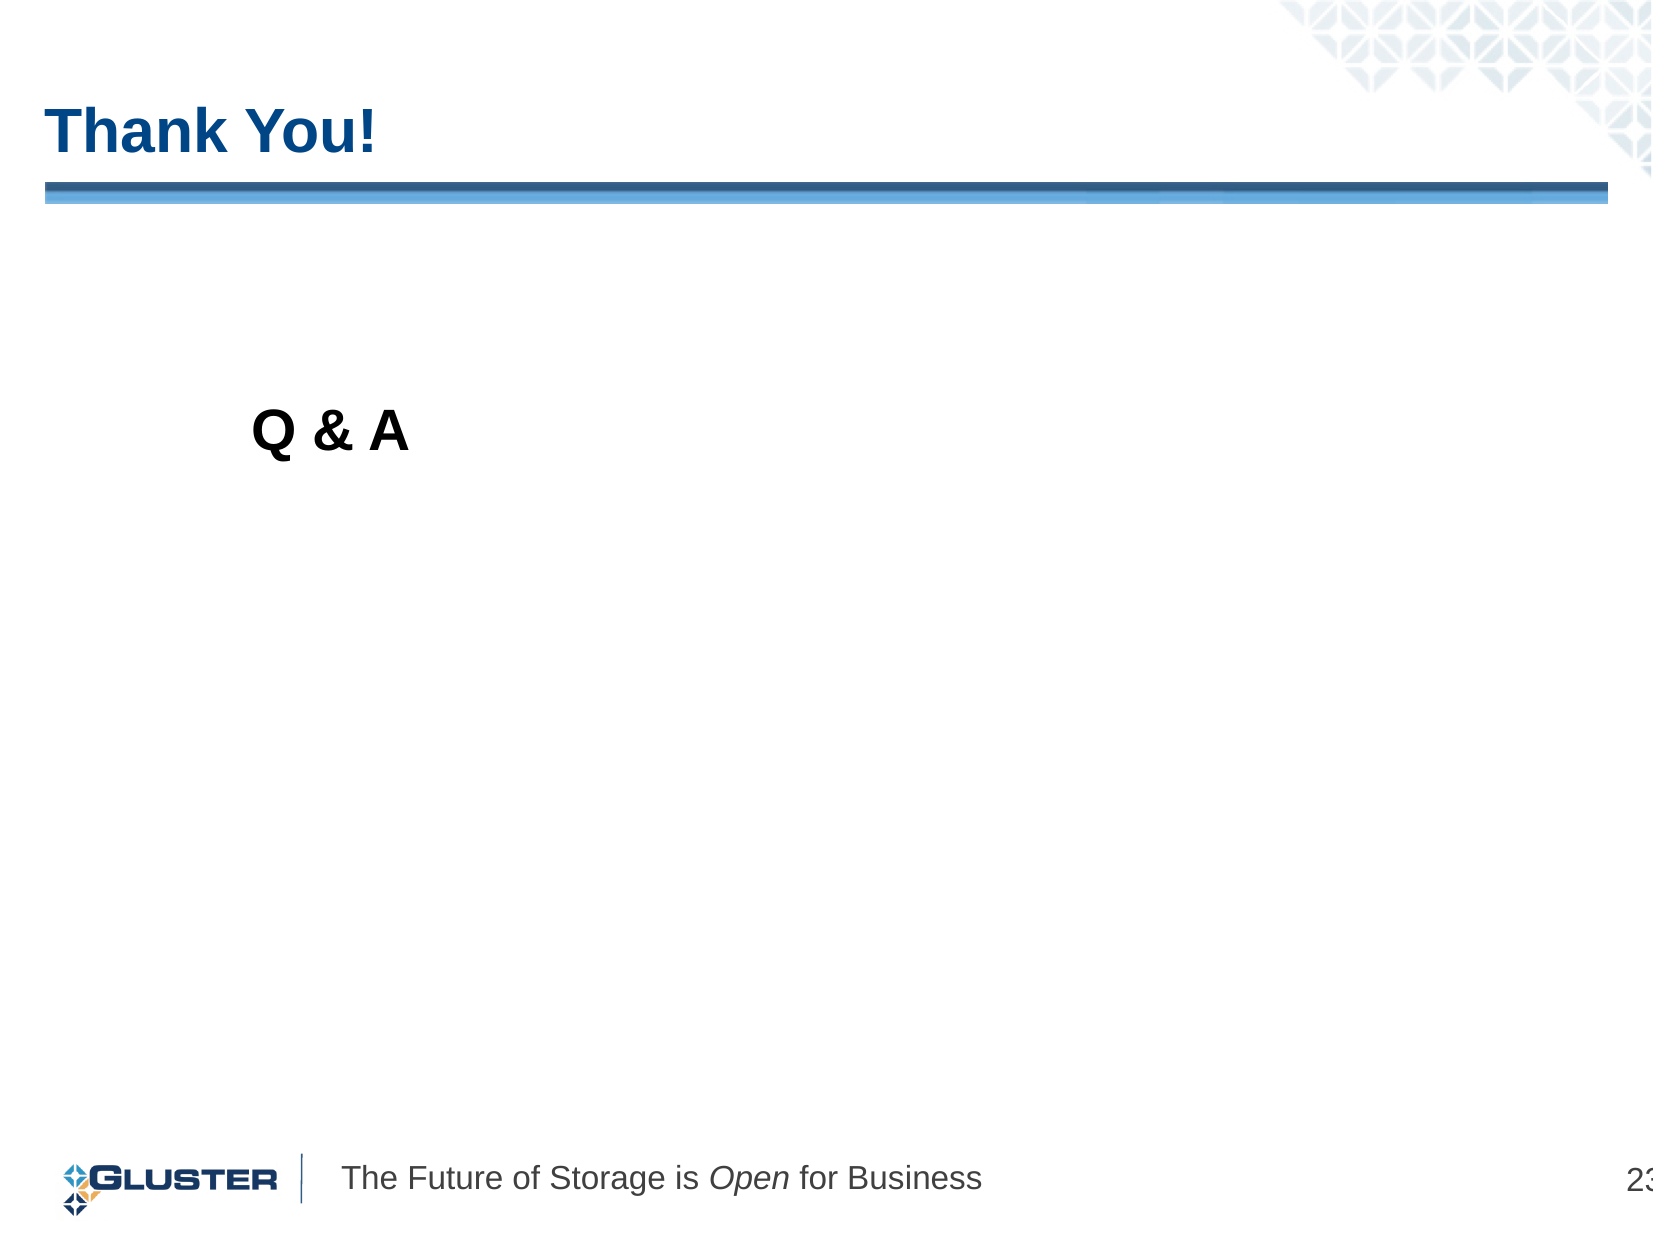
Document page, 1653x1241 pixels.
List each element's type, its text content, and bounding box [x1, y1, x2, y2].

picture [45, 0, 1652, 204]
text_box Q & A [236, 324, 1241, 535]
text_box Thank You! [29, 88, 1300, 174]
picture [38, 1145, 292, 1237]
